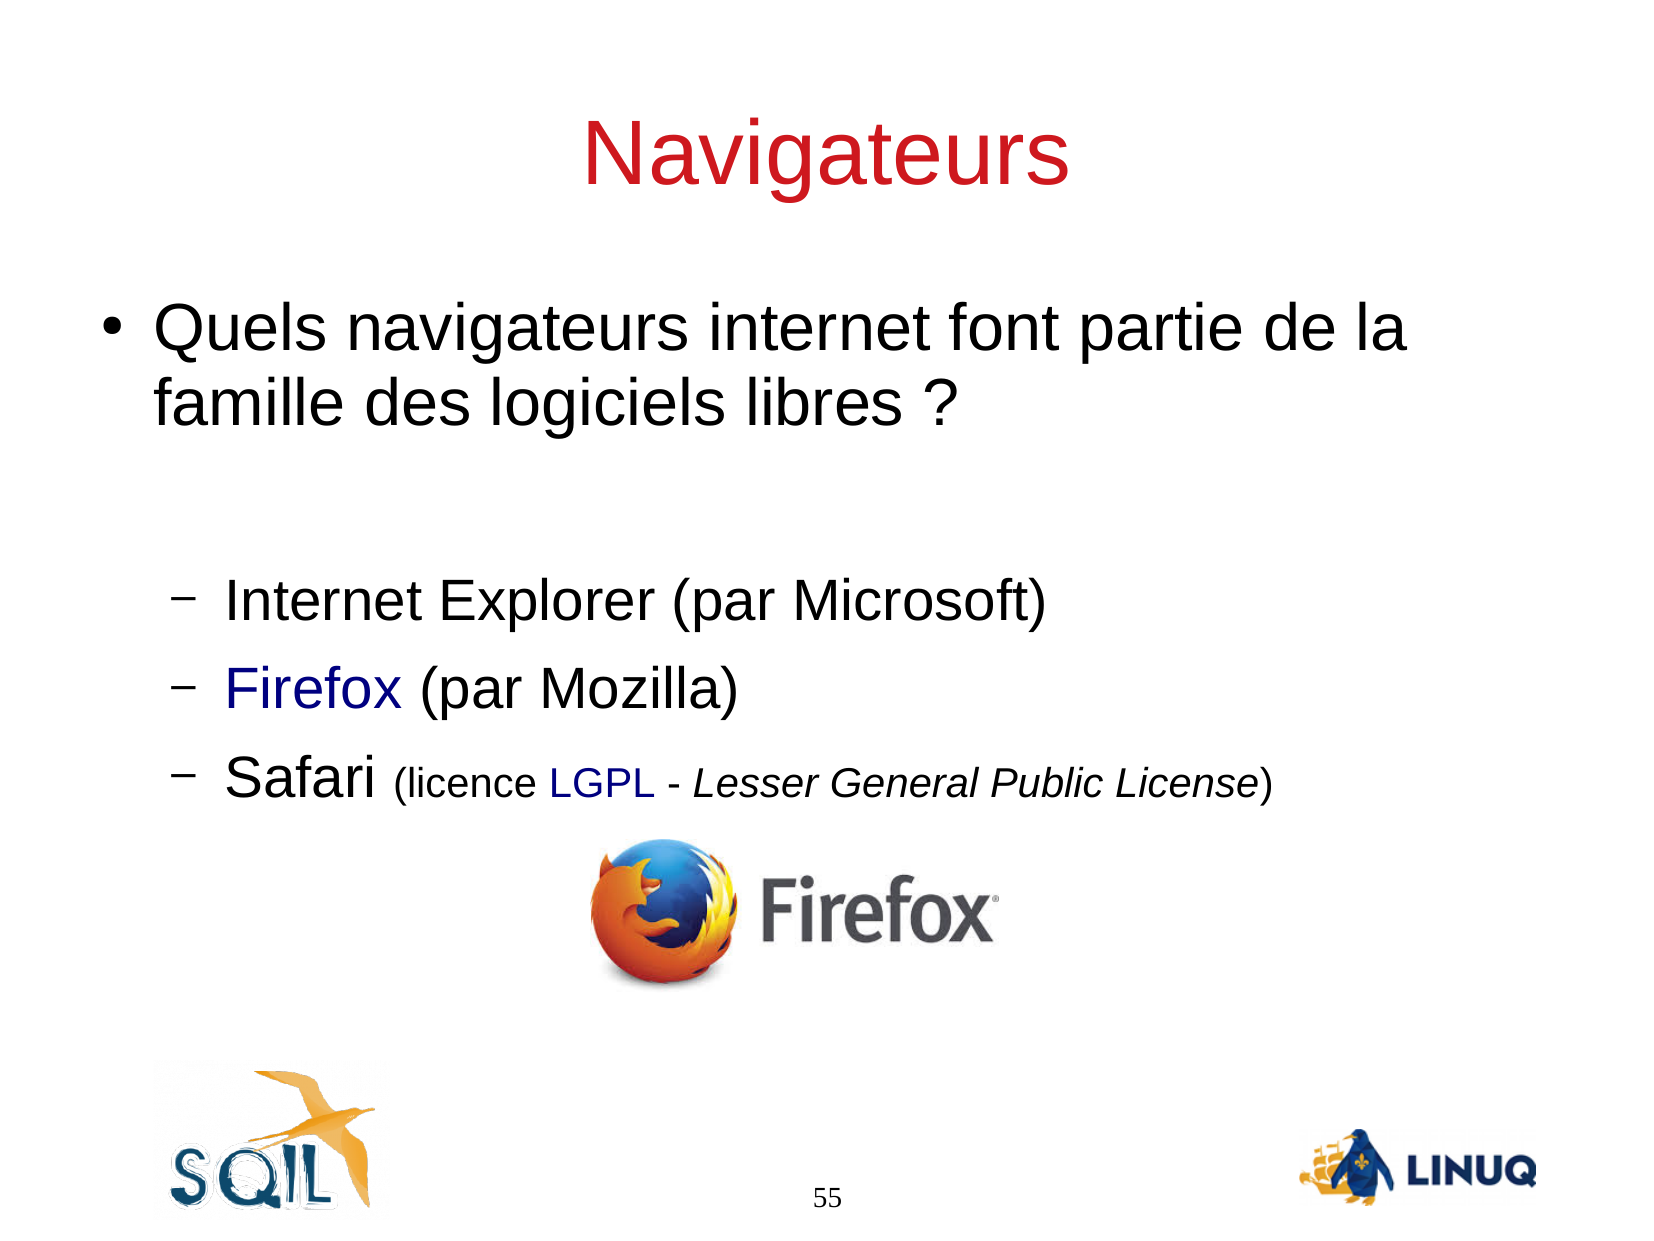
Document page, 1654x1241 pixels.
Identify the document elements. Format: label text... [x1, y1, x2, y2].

list Quels navigateurs internet font partie de la famille des logiciels libres ? Internet Explorer (par Microsoft) Firefox (par Mozilla) Safari (licence LGPL - Lesser General Public License) [82, 290, 1571, 1010]
picture [590, 839, 999, 993]
title Navigateurs [82, 49, 1571, 257]
picture [153, 1060, 390, 1220]
picture [1299, 1129, 1536, 1206]
